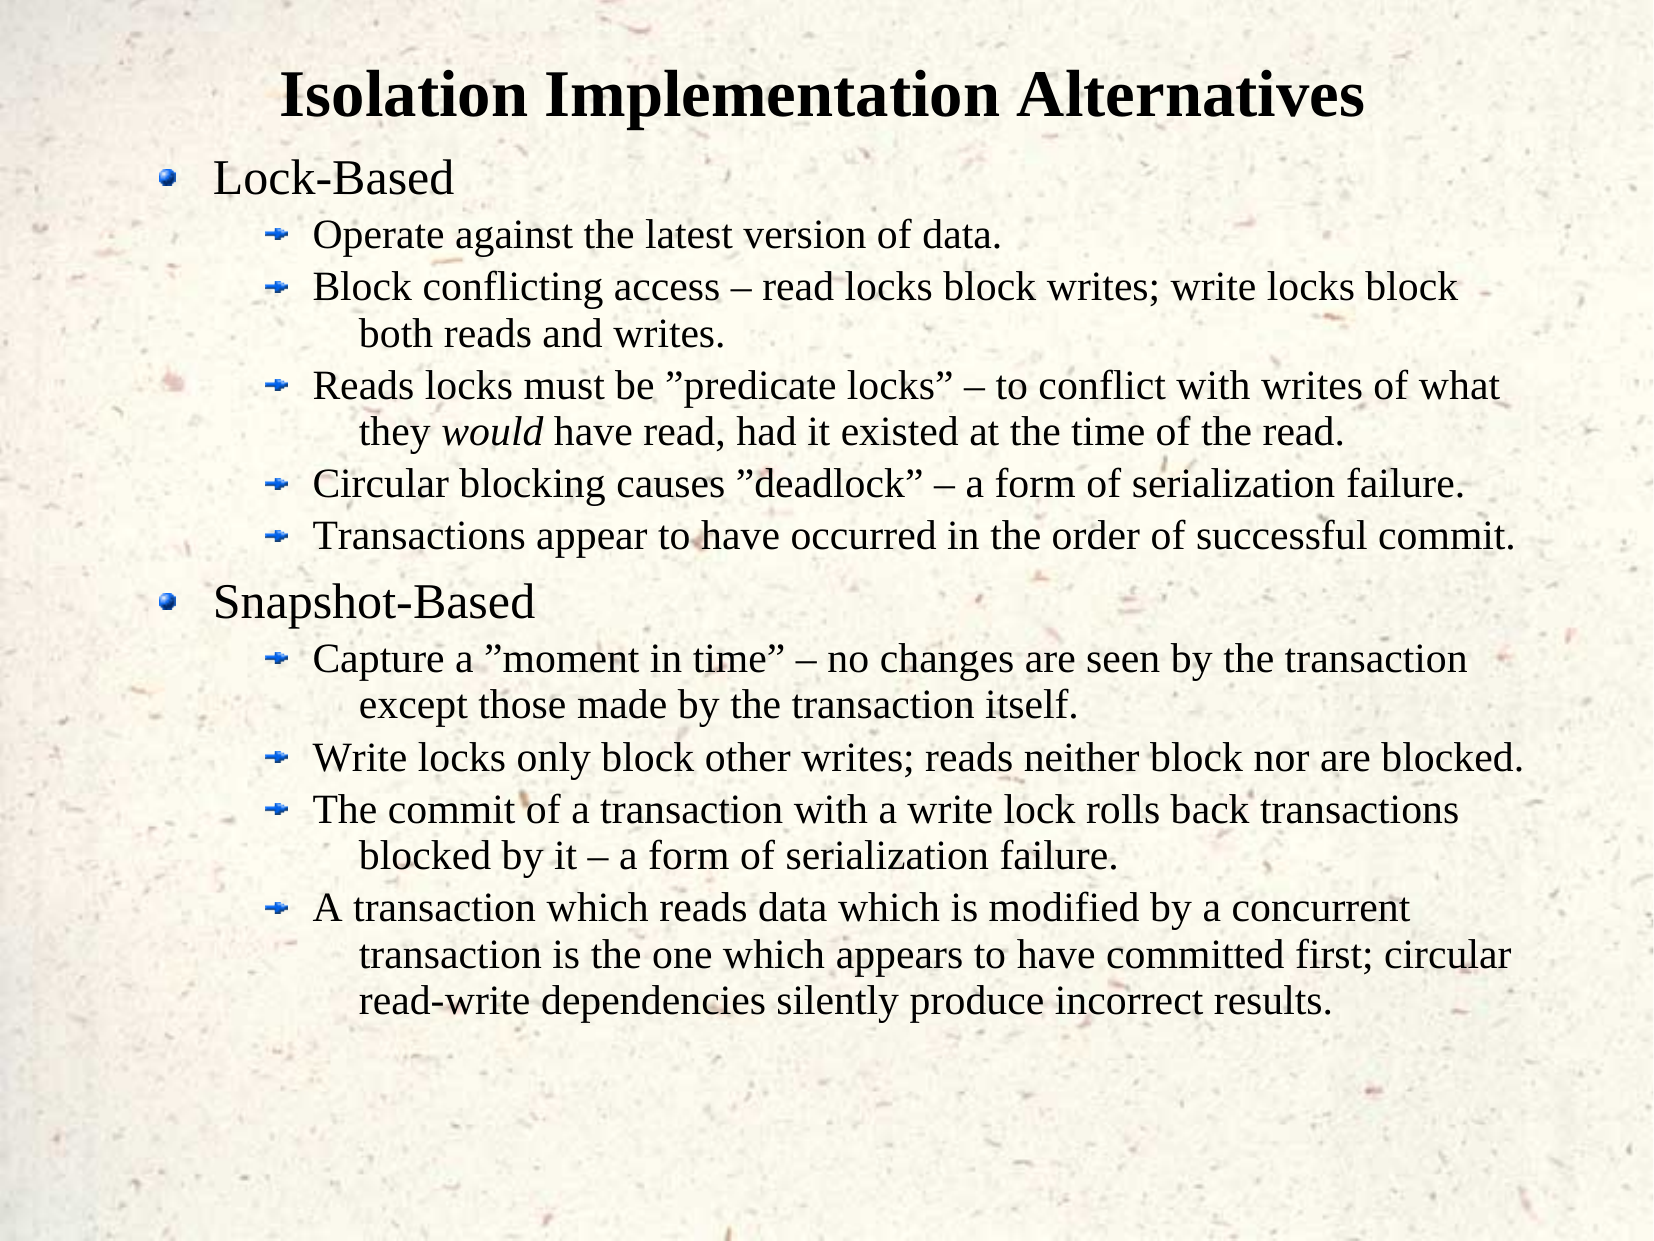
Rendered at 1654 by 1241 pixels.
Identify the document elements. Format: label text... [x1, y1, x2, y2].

list Lock-Based Operate against the latest version of data. Block conflicting access – read locks block writes; write locks block both reads and writes. Reads locks must be ”predicate locks” – to conflict with writes of what they would have read, had it existed at the time of the read. Circular blocking causes ”deadlock” – a form of serialization failure. Transactions appear to have occurred in the order of successful commit. Snapshot-Based Capture a ”moment in time” – no changes are seen by the transaction except those made by the transaction itself. Write locks only block other writes; reads neither block nor are blocked. The commit of a transaction with a write lock rolls back transactions blocked by it – a form of serialization failure. A transaction which reads data which is modified by a concurrent transaction is the one which appears to have committed first; circular read-write dependencies silently produce incorrect results. [142, 150, 1536, 1126]
title Isolation Implementation Alternatives [112, 37, 1535, 151]
picture [0, 0, 1654, 1241]
